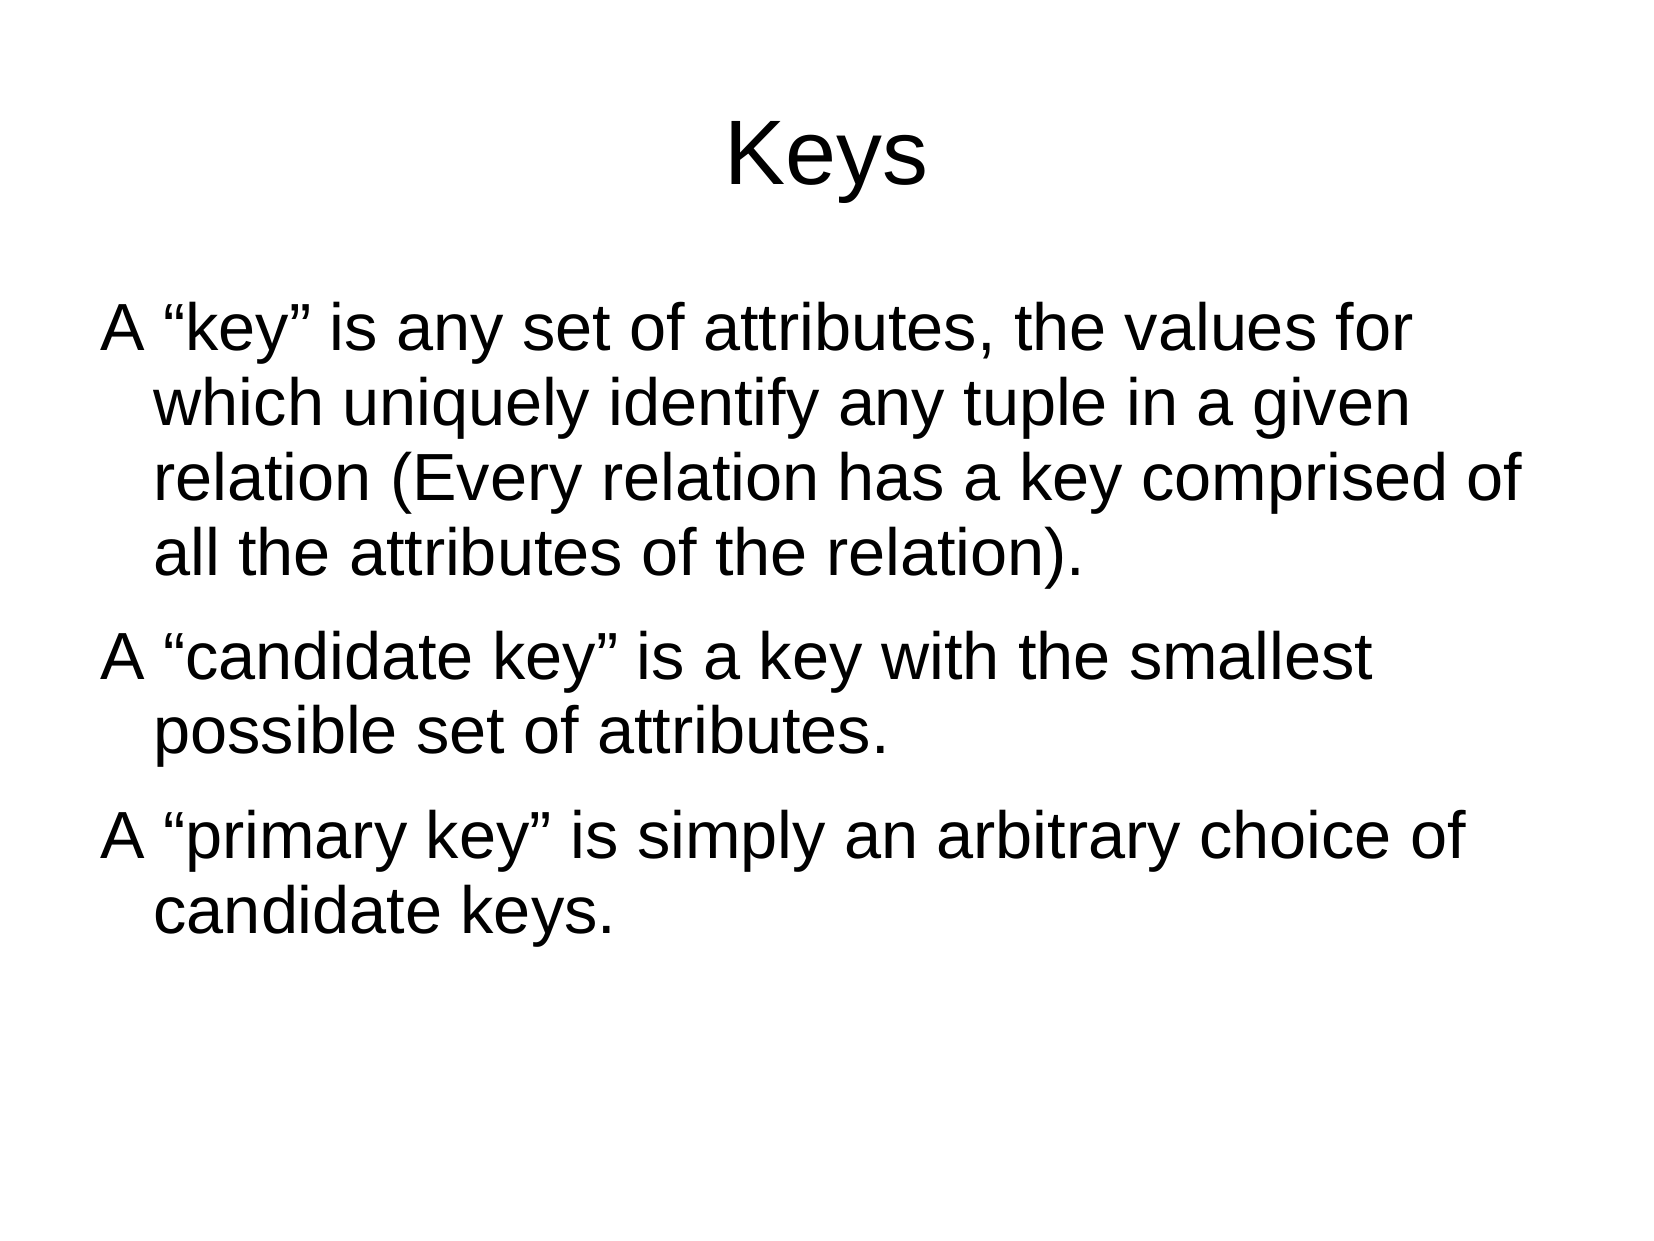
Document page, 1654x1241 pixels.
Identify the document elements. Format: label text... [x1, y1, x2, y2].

title Keys [82, 56, 1571, 250]
list A “key” is any set of attributes, the values for which uniquely identify any tuple in a given relation (Every relation has a key comprised of all the attributes of the relation). A “candidate key” is a key with the smallest possible set of attributes. A “primary key” is simply an arbitrary choice of candidate keys. [82, 290, 1571, 1144]
